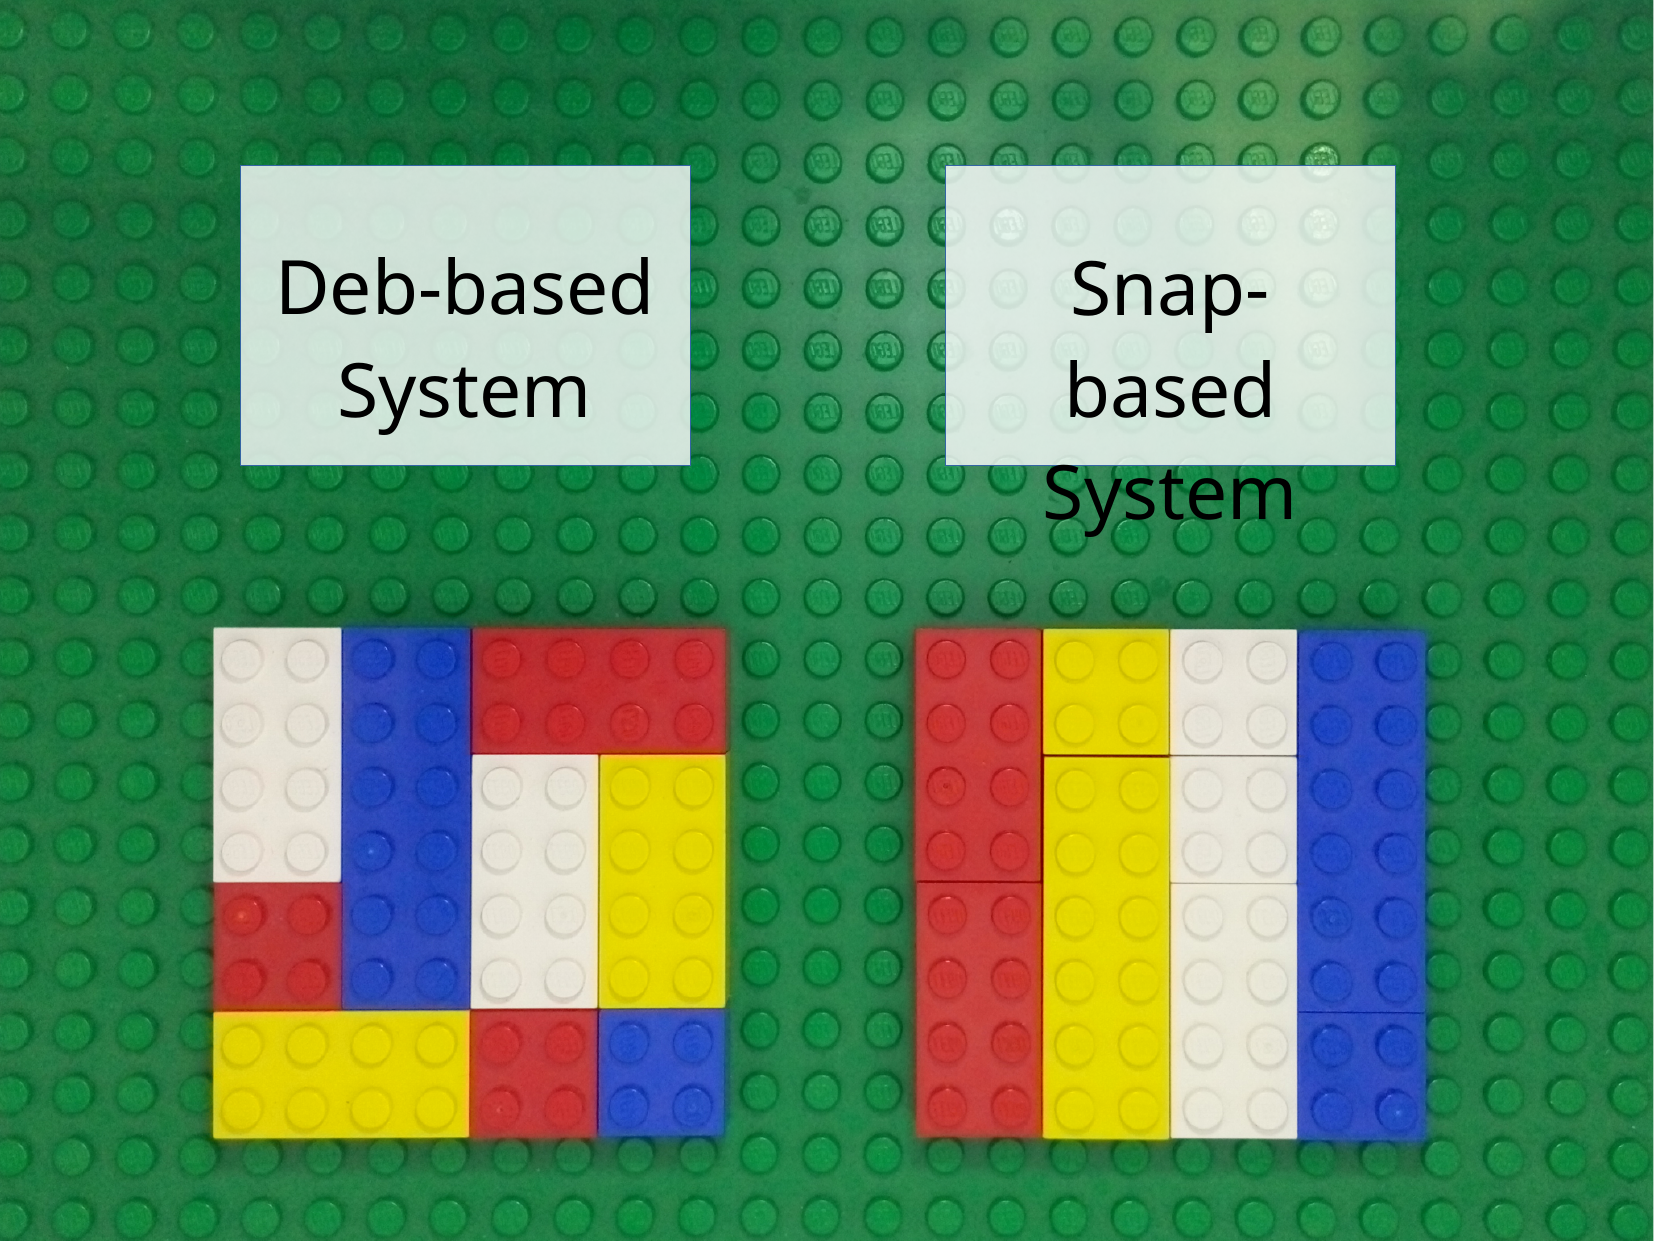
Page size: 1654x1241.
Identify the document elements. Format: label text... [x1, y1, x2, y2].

text_box [240, 165, 691, 466]
text_box Deb-based System [255, 227, 676, 411]
text_box [945, 165, 1396, 466]
text_box Snap-based System [951, 227, 1390, 495]
picture [0, 0, 1654, 1241]
